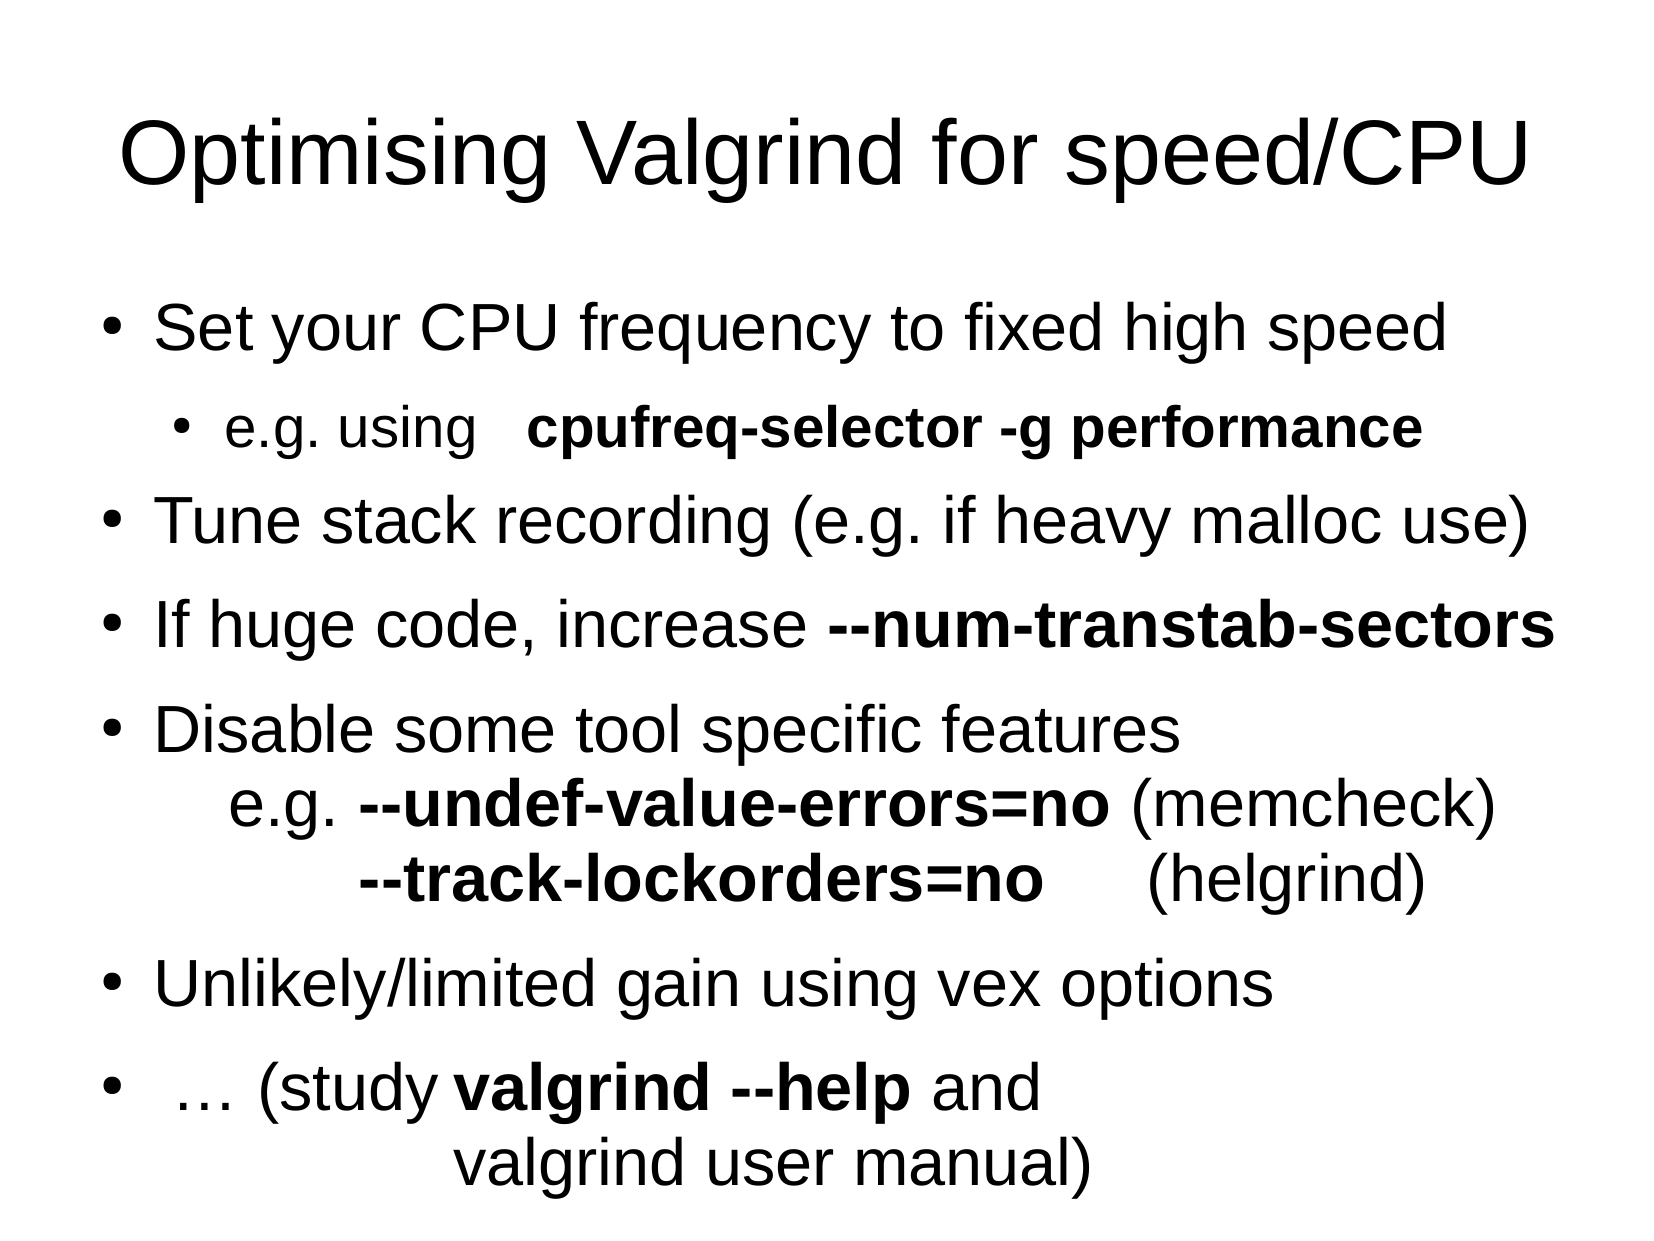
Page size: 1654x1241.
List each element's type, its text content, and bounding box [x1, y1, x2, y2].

title Optimising Valgrind for speed/CPU [82, 49, 1571, 257]
list Set your CPU frequency to fixed high speed e.g. using cpufreq-selector -g performance Tune stack recording (e.g. if heavy malloc use) If huge code, increase --num-transtab-sectors Disable some tool specific features e.g. --undef-value-errors=no (memcheck) --track-lockorders=no (helgrind) Unlikely/limited gain using vex options … (study valgrind --help and valgrind user manual) [82, 290, 1571, 1200]
